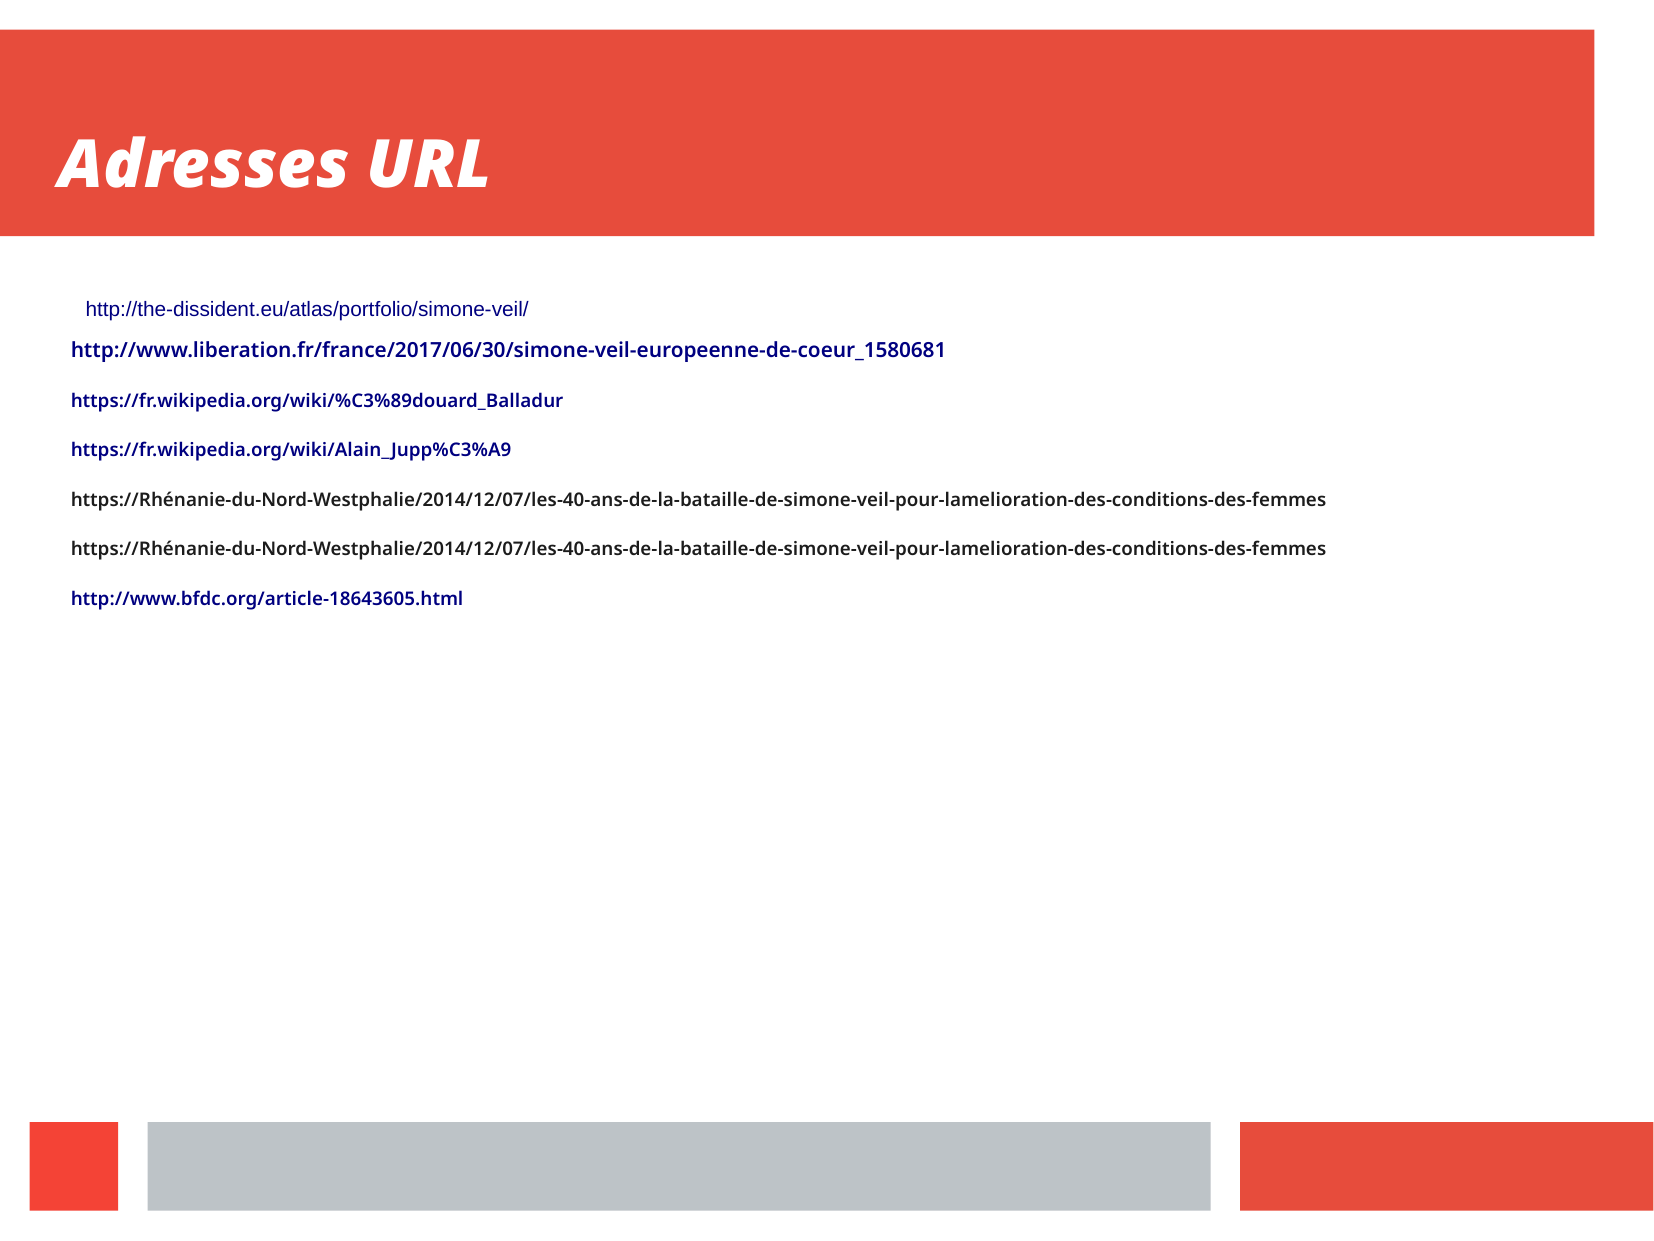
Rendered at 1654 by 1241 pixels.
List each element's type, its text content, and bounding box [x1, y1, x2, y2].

text_box http://the-dissident.eu/atlas/portfolio/simone-veil/ [70, 290, 792, 329]
list http://www.liberation.fr/france/2017/06/30/simone-veil-europeenne-de-coeur_1580681 https://fr.wikipedia.org/wiki/%C3%89douard_Balladur https://fr.wikipedia.org/wiki/Alain_Jupp%C3%A9 https://Rhénanie-du-Nord-Westphalie/2014/12/07/les-40-ans-de-la-bataille-de-simone-veil-pour-lamelioration-des-conditions-des-femmes https://Rhénanie-du-Nord-Westphalie/2014/12/07/les-40-ans-de-la-bataille-de-simone-veil-pour-lamelioration-des-conditions-des-femmes http://www.bfdc.org/article-18643605.html [70, 283, 1560, 1003]
title Adresses URL [59, 59, 1595, 207]
